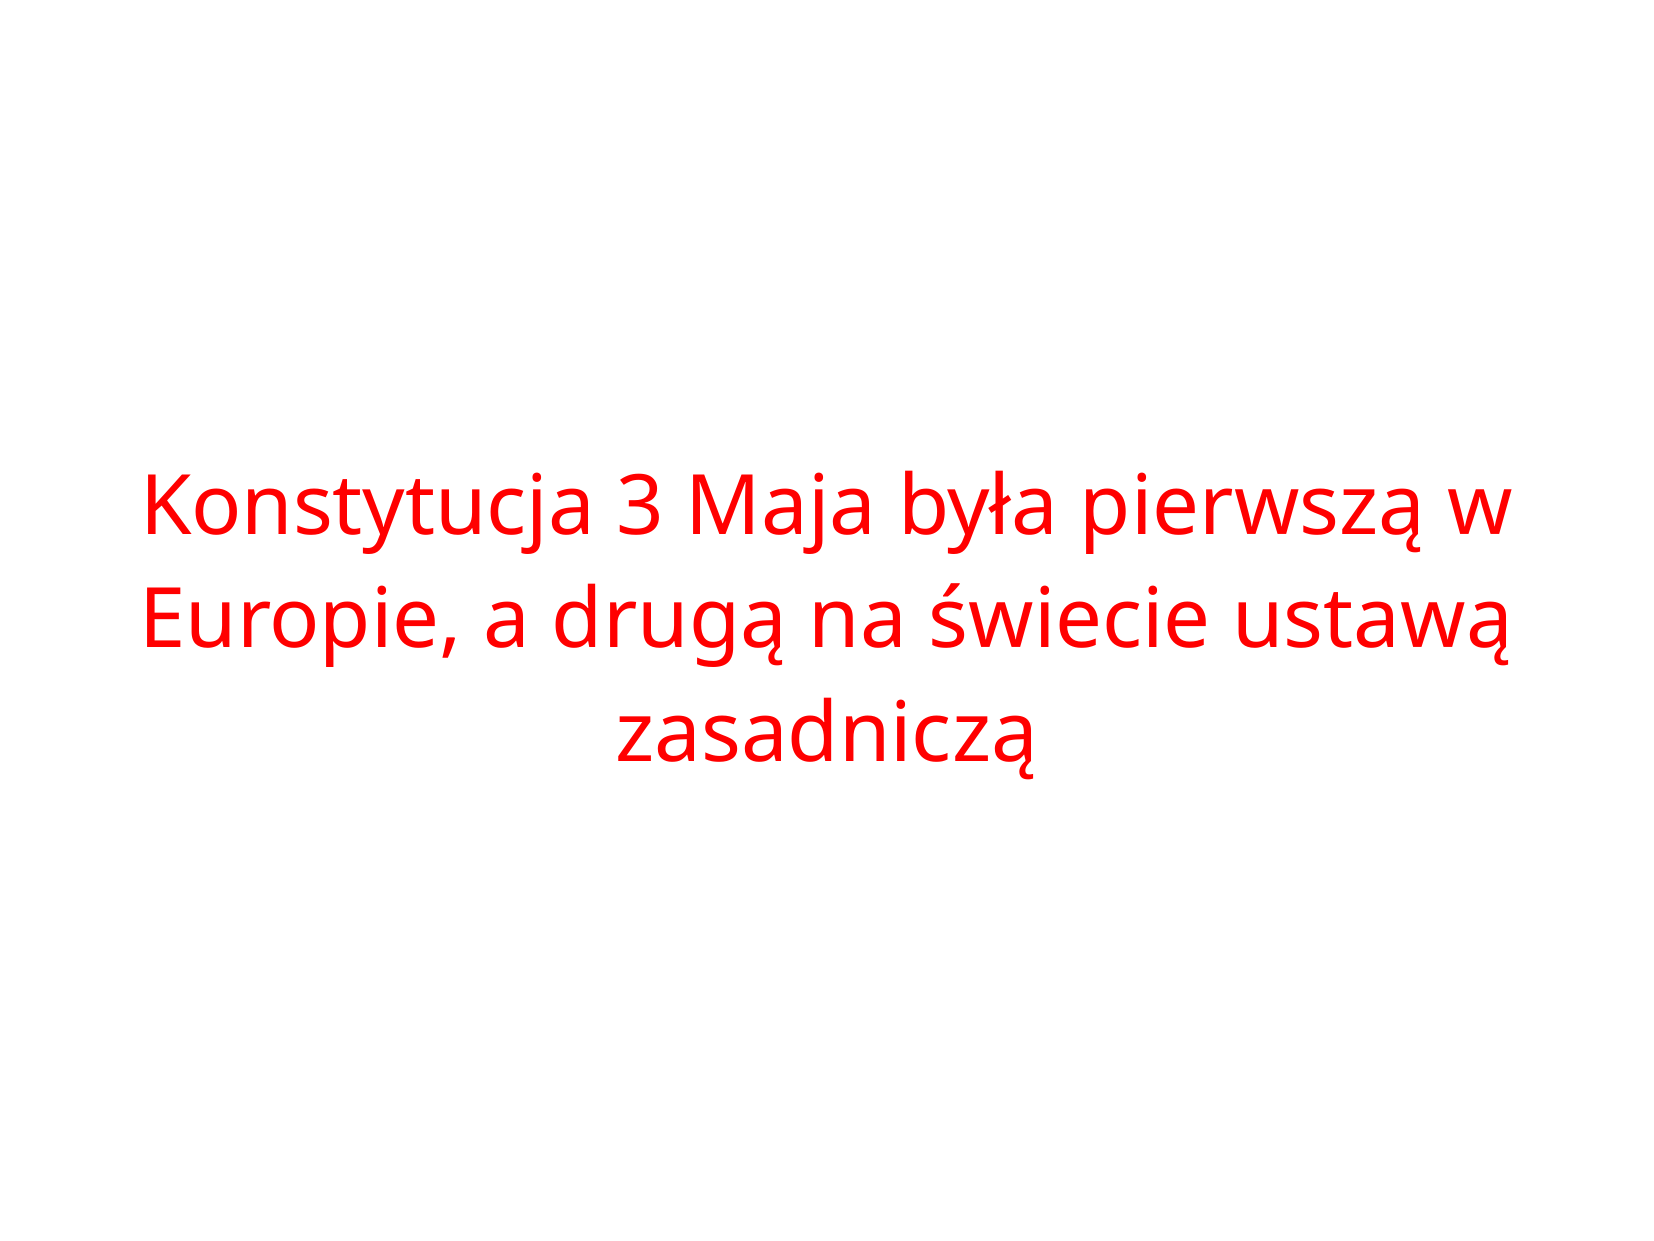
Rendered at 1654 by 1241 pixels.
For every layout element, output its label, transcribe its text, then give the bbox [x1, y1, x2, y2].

list Konstytucja 3 Maja była pierwszą w Europie, a drugą na świecie ustawą zasadniczą [82, 290, 1571, 1109]
